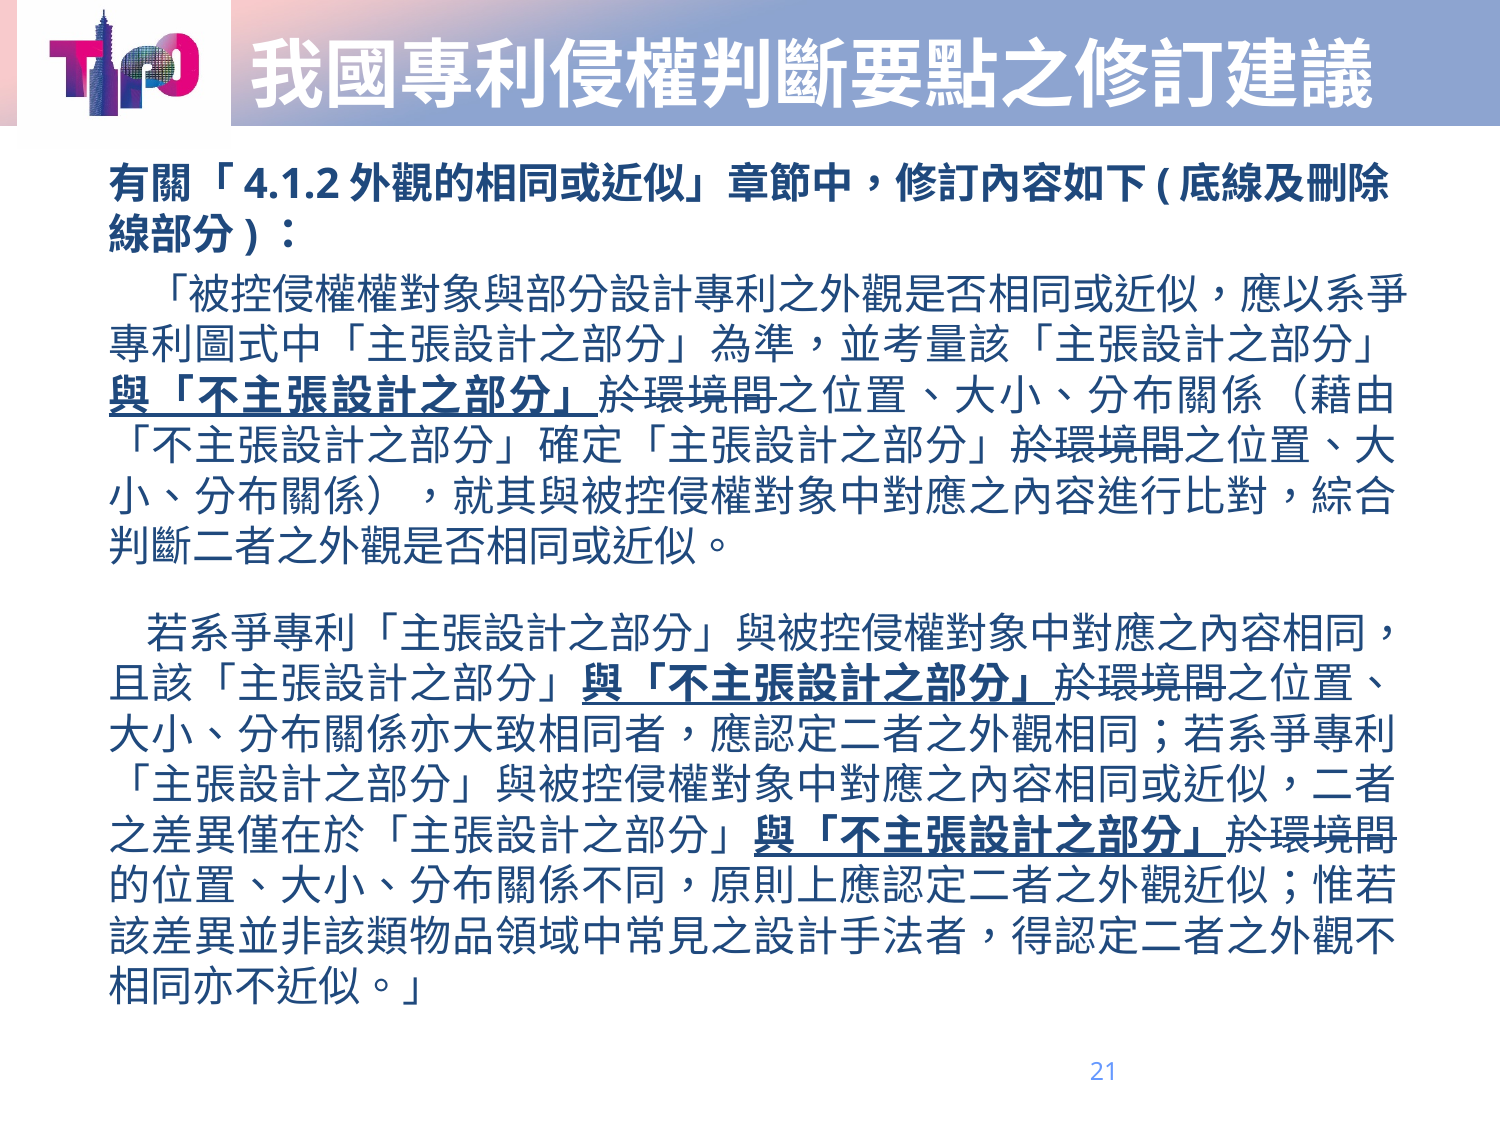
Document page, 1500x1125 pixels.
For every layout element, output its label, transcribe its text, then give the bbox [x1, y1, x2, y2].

list 有關「4.1.2外觀的相同或近似」章節中，修訂內容如下(底線及刪除線部分)： 「被控侵權權對象與部分設計專利之外觀是否相同或近似，應以系爭專利圖式中「主張設計之部分」為準，並考量該「主張設計之部分」與「不主張設計之部分」於環境間之位置、大小、分布關係（藉由「不主張設計之部分」確定「主張設計之部分」於環境間之位置、大小、分布關係），就其與被控侵權對象中對應之內容進行比對，綜合判斷二者之外觀是否相同或近似。 若系爭專利「主張設計之部分」與被控侵權對象中對應之內容相同，且該「主張設計之部分」與「不主張設計之部分」於環境間之位置、大小、分布關係亦大致相同者，應認定二者之外觀相同；若系爭專利「主張設計之部分」與被控侵權對象中對應之內容相同或近似，二者之差異僅在於「主張設計之部分」與「不主張設計之部分」於環境間的位置、大小、分布關係不同，原則上應認定二者之外觀近似；惟若該差異並非該類物品領域中常見之設計手法者，得認定二者之外觀不相同亦不近似。」 [93, 149, 1424, 1083]
text_box 21 [1074, 1042, 1426, 1103]
text_box 我國專利侵權判斷要點之修訂建議 [123, 19, 1500, 113]
